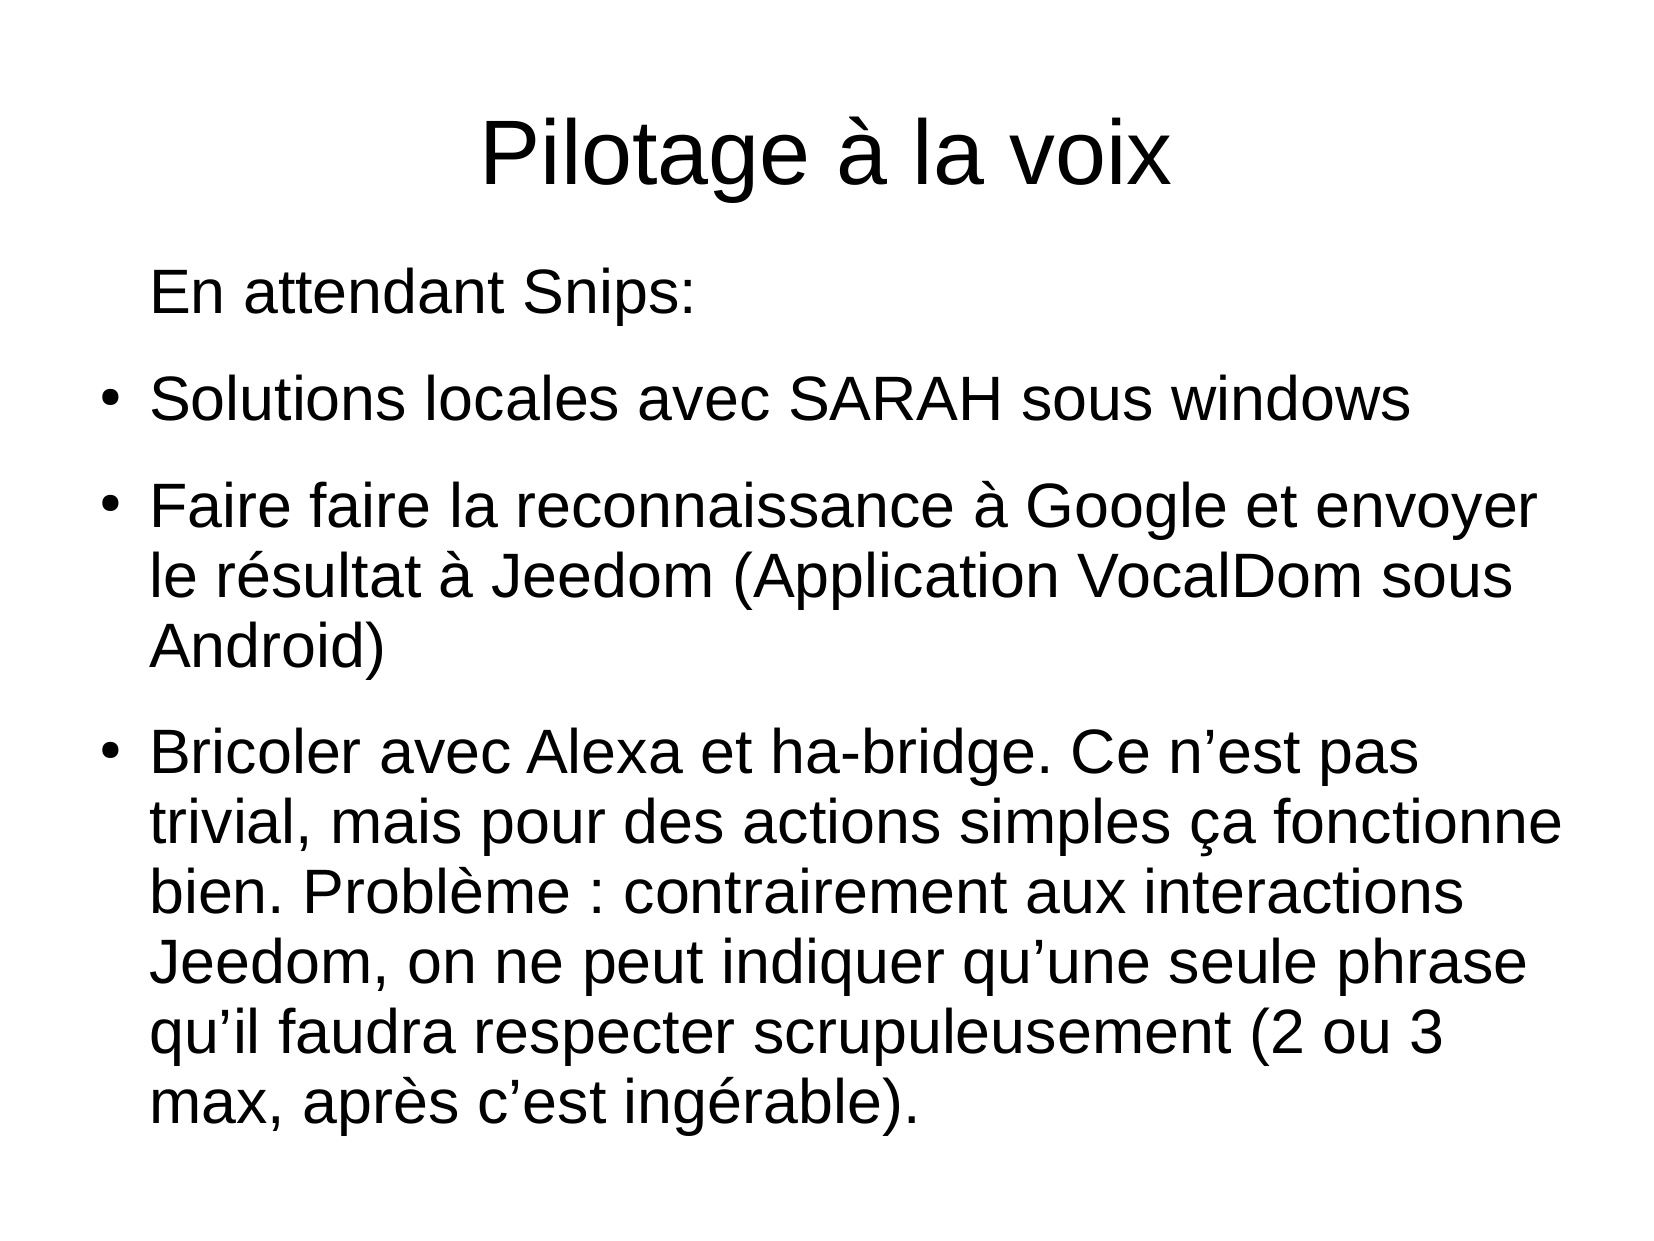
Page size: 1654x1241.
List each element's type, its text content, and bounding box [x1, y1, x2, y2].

list En attendant Snips: Solutions locales avec SARAH sous windows Faire faire la reconnaissance à Google et envoyer le résultat à Jeedom (Application VocalDom sous Android) Bricoler avec Alexa et ha-bridge. Ce n’est pas trivial, mais pour des actions simples ça fonctionne bien. Problème : contrairement aux interactions Jeedom, on ne peut indiquer qu’une seule phrase qu’il faudra respecter scrupuleusement (2 ou 3 max, après c’est ingérable). [82, 256, 1571, 1158]
title Pilotage à la voix [82, 49, 1571, 256]
